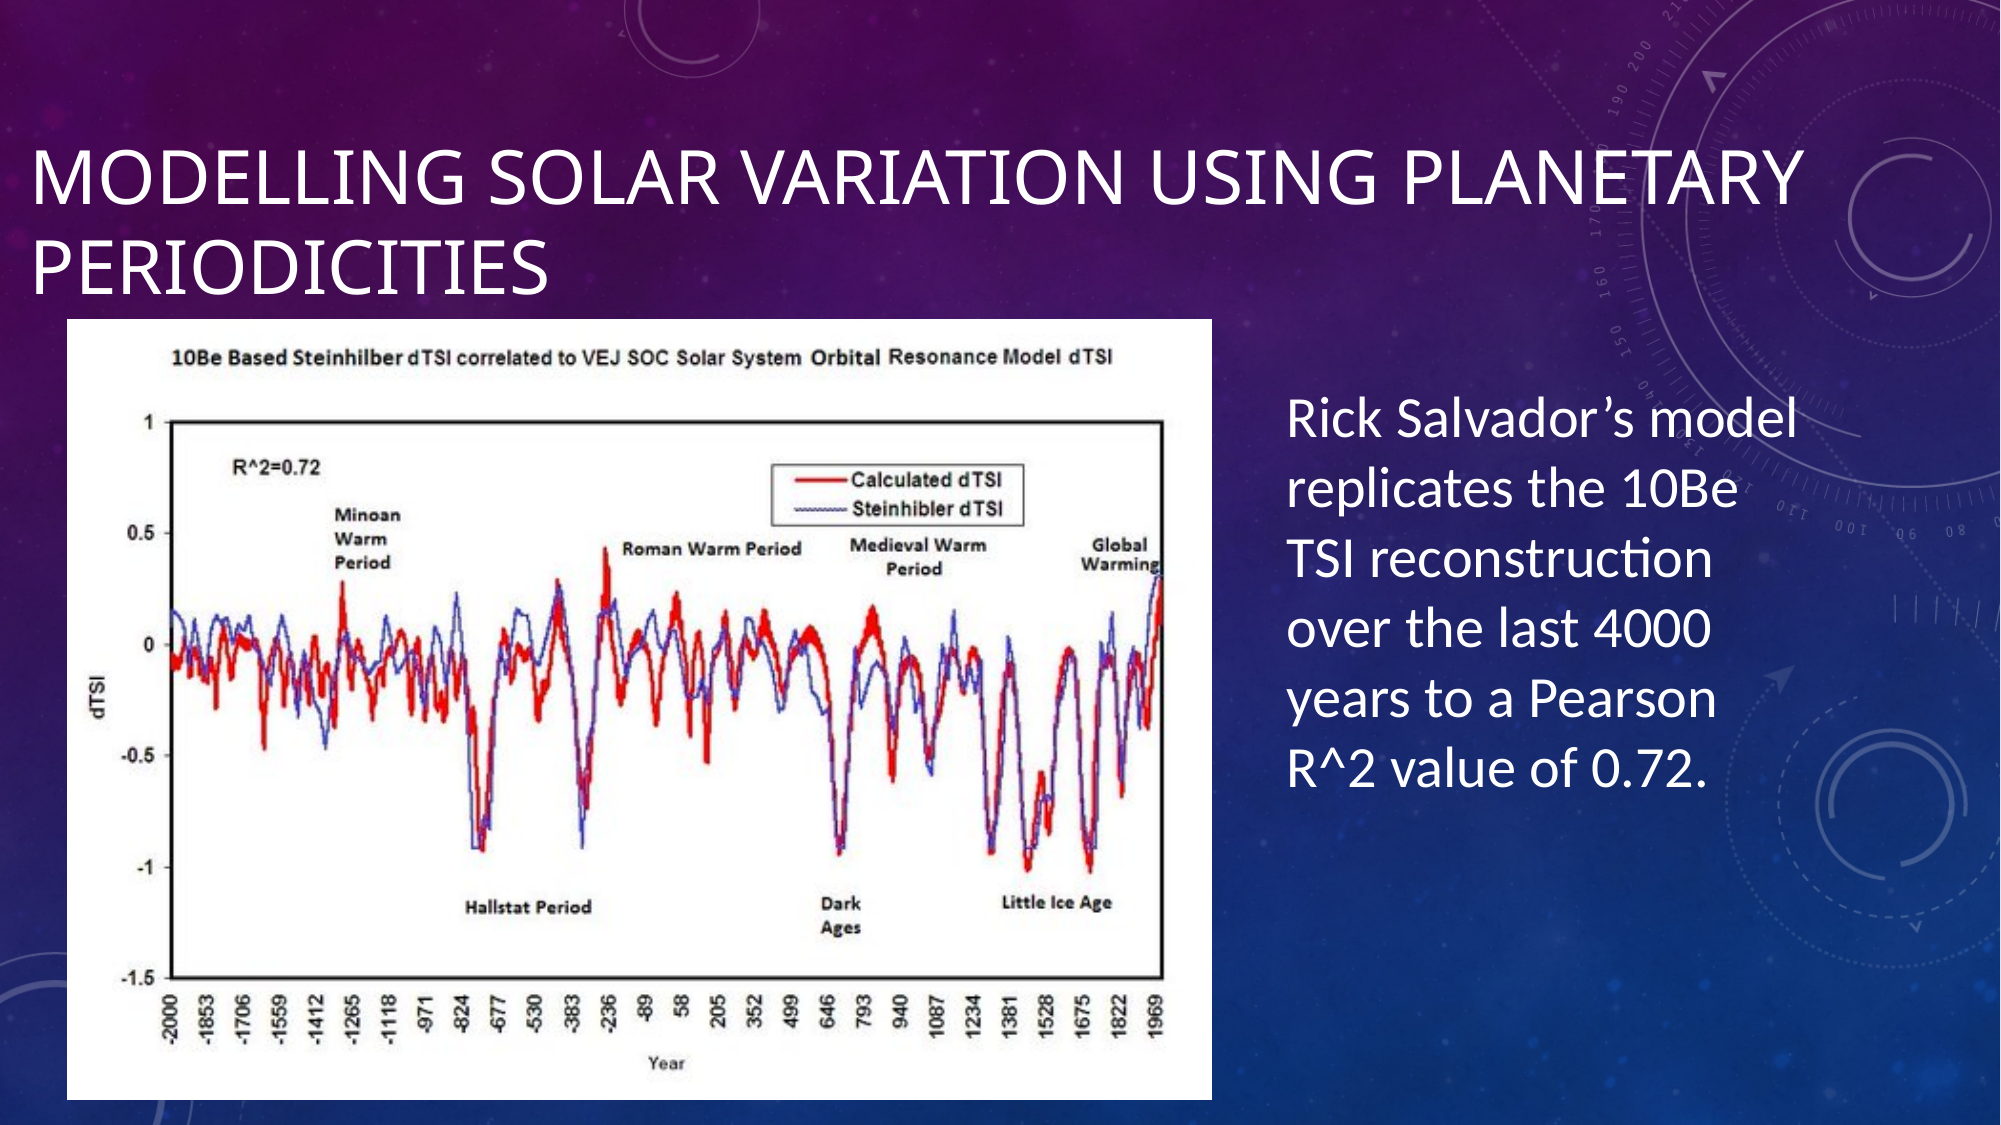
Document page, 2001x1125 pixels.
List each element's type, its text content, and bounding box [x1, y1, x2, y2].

title Modelling solar variation using planetary periodicities [14, 99, 2000, 339]
text_box Rick Salvador’s model replicates the 10Be TSI reconstruction over the last 4000 years to a Pearson R^2 value of 0.72. [1271, 371, 1826, 807]
picture [0, 0, 2001, 1125]
